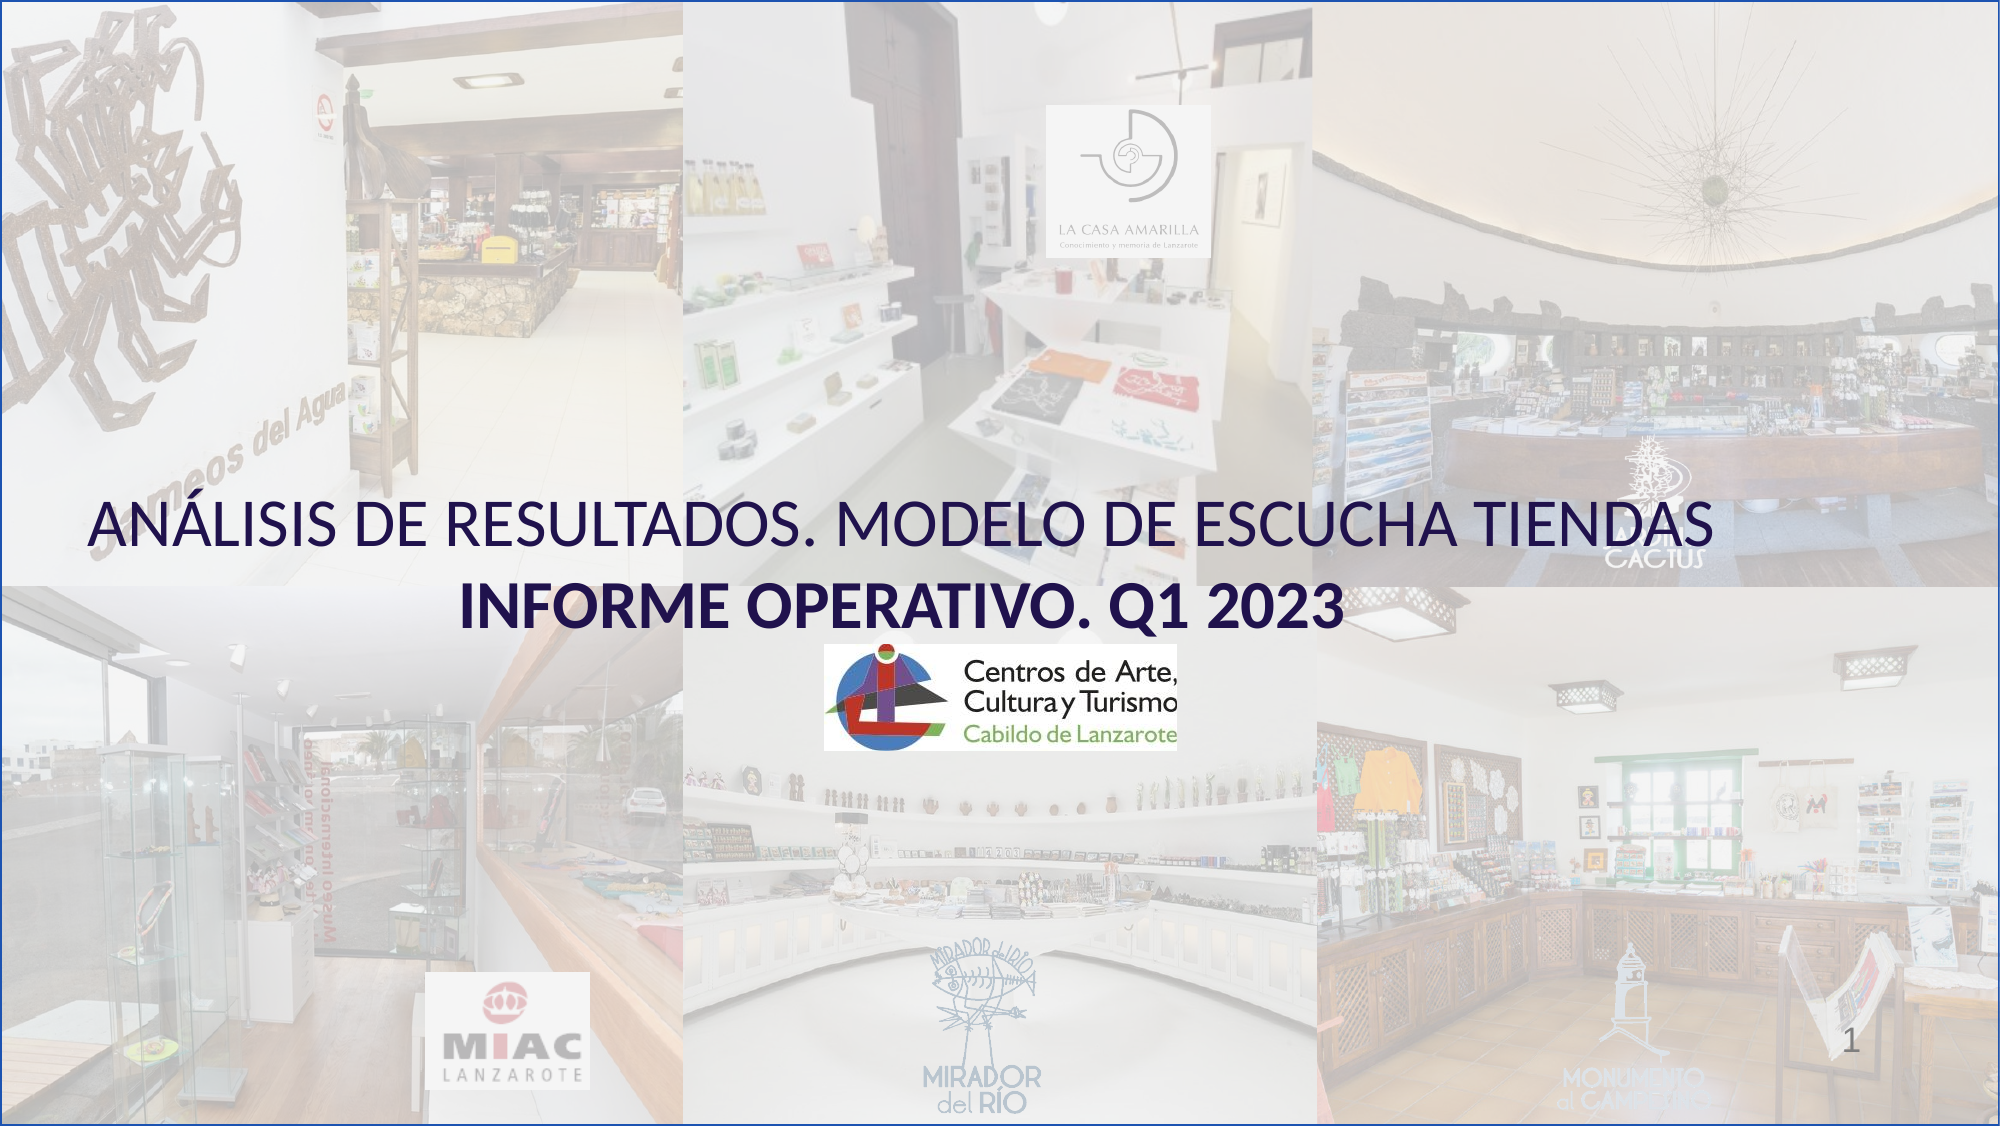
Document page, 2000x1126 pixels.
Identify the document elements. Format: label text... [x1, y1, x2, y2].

picture [824, 644, 1177, 751]
text_box [0, 0, 2000, 1126]
text_box Análisis de Resultados. Modelo de Escucha Tiendas Informe Operativo. Q1 2023 [0, 468, 1847, 737]
slide_number <number> [1412, 1008, 1880, 1069]
